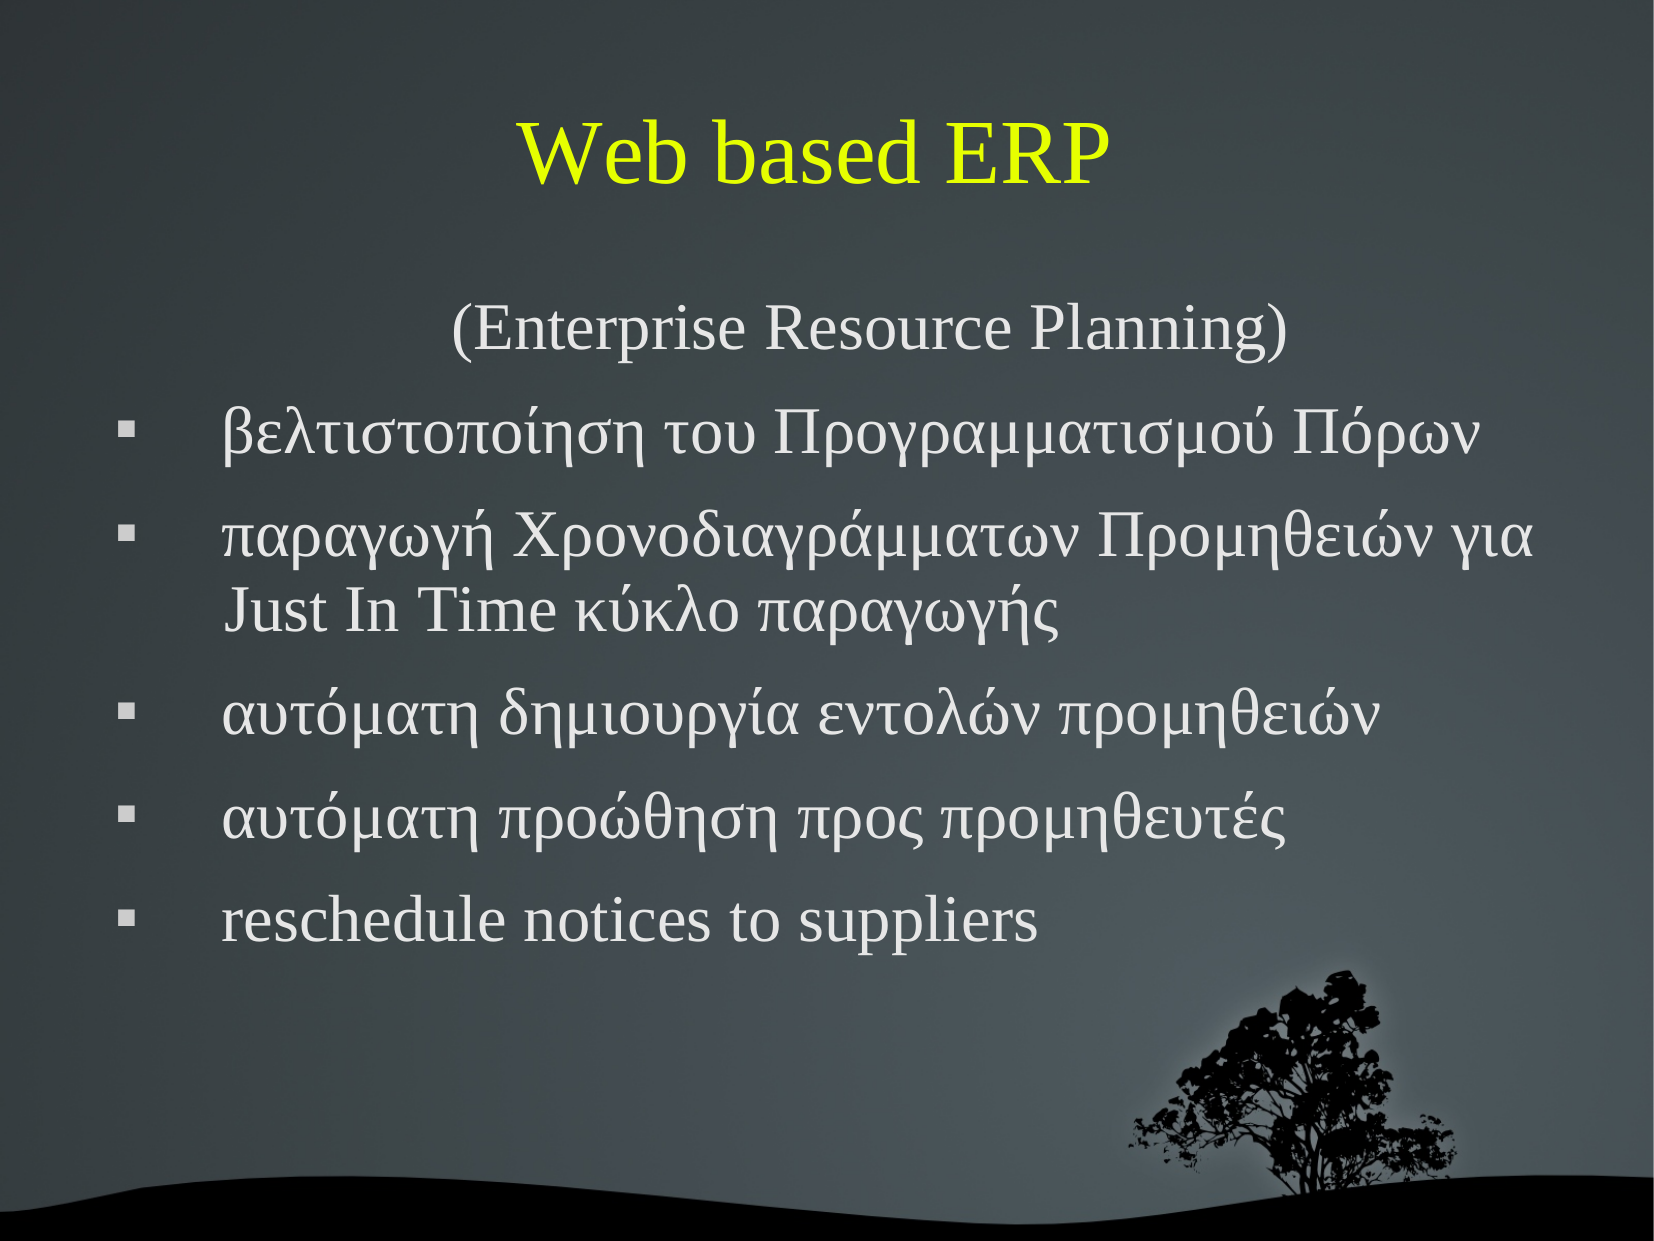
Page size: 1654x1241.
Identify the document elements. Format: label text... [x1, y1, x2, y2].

list (Enterprise Resource Planning) βελτιστοποίηση του Προγραμματισμού Πόρων παραγωγή Χρονοδιαγράμματων Προμηθειών για Just In Time κύκλο παραγωγής αυτόματη δημιουργία εντολών προμηθειών αυτόματη προώθηση προς προμηθευτές reschedule notices to suppliers [82, 290, 1571, 1094]
picture [0, 0, 1654, 1241]
title Web based ERP [82, 56, 1571, 250]
